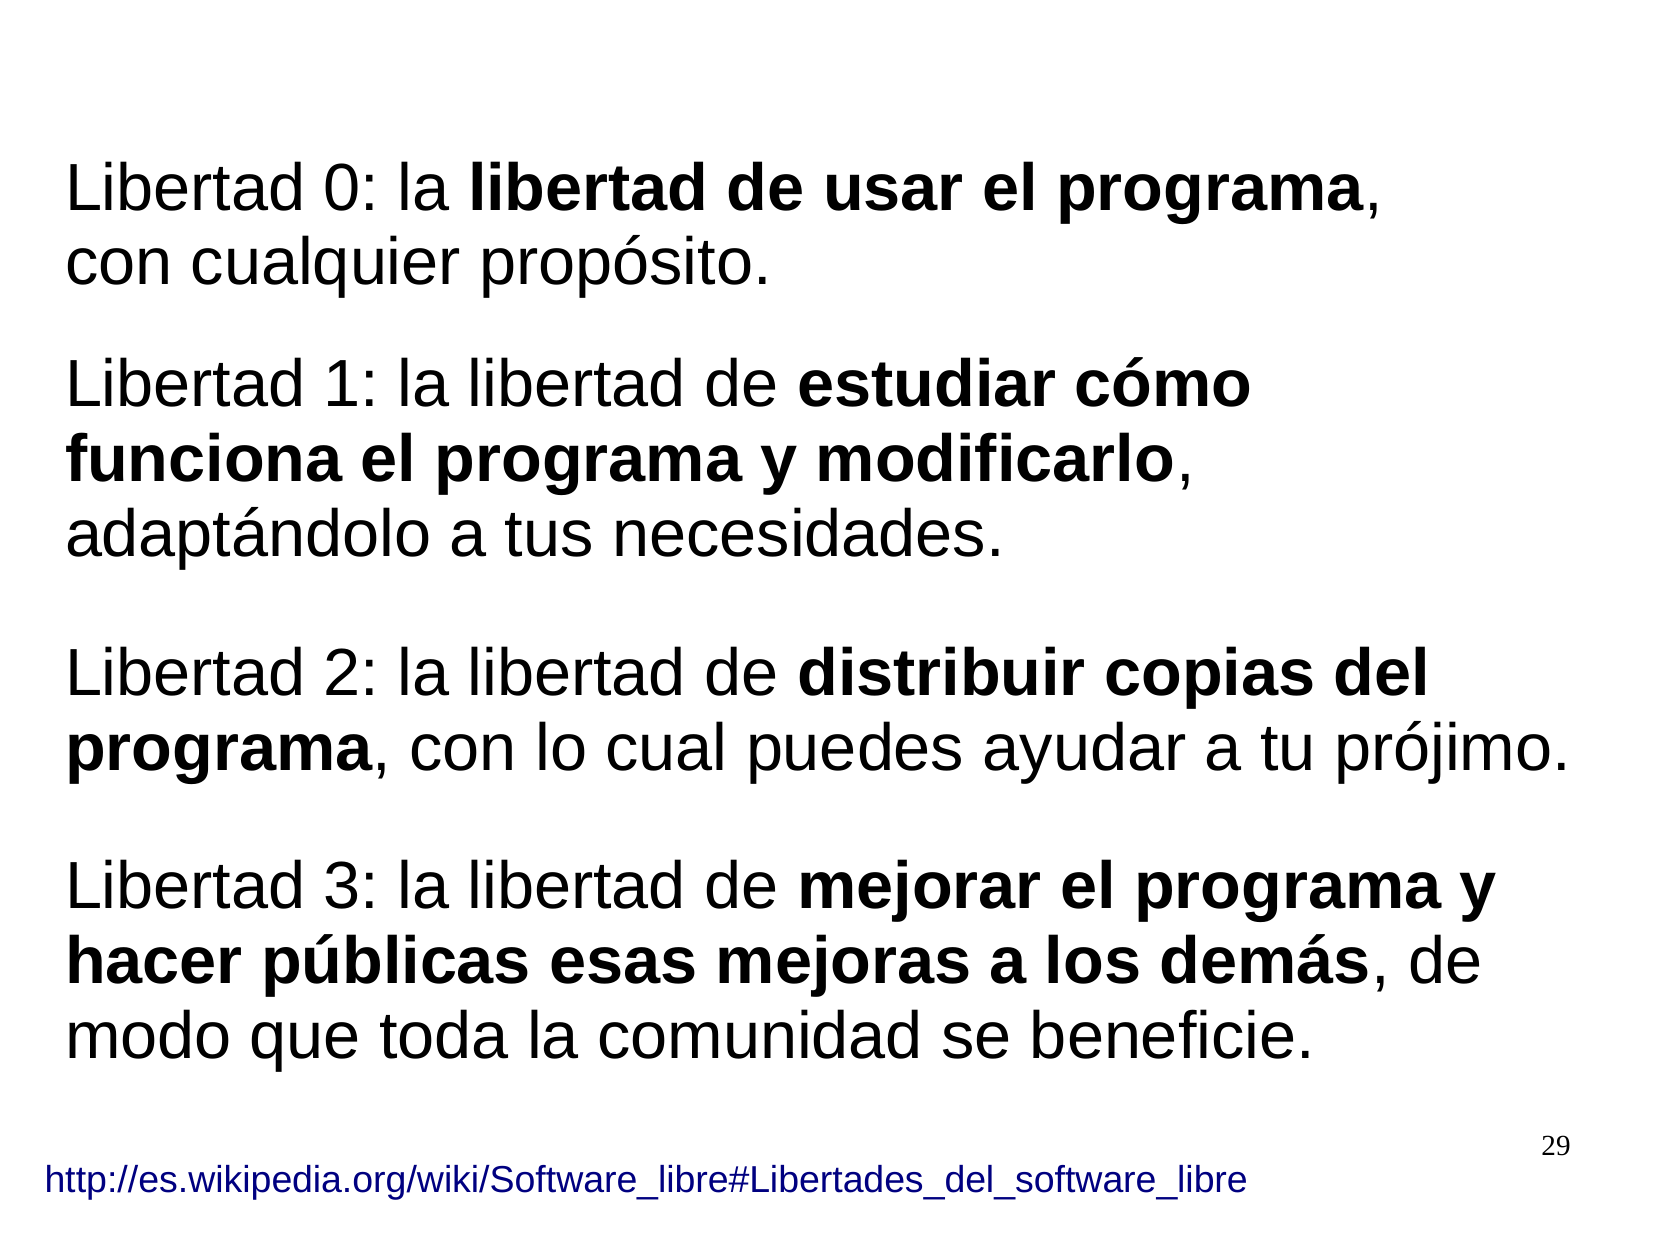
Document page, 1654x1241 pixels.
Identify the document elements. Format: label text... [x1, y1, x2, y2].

text_box Libertad 1: la libertad de estudiar cómo funciona el programa y modificarlo, adaptándolo a tus necesidades. [64, 346, 1477, 571]
text_box Libertad 3: la libertad de mejorar el programa y hacer públicas esas mejoras a los demás, de modo que toda la comunidad se beneficie. [64, 848, 1587, 1073]
text_box Libertad 2: la libertad de distribuir copias del programa, con lo cual puedes ayudar a tu prójimo. [64, 634, 1600, 785]
text_box http://es.wikipedia.org/wiki/Software_libre#Libertades_del_software_libre [29, 1151, 1270, 1209]
text_box Libertad 0: la libertad de usar el programa, con cualquier propósito. [64, 149, 1396, 300]
